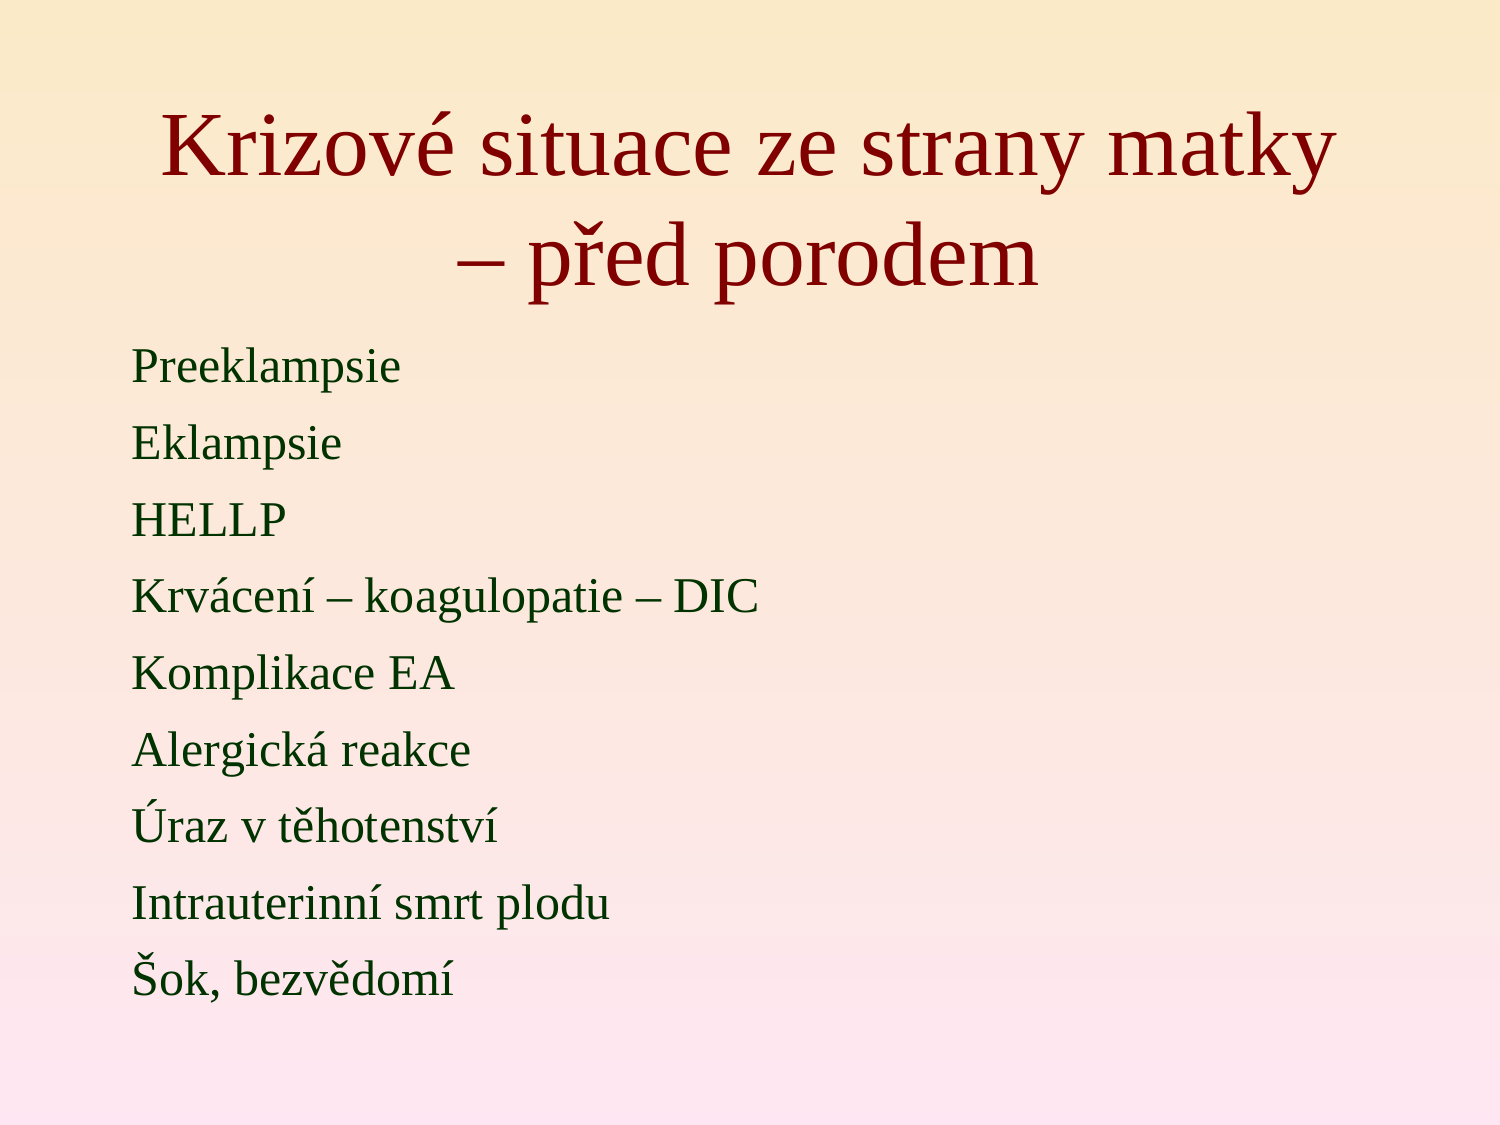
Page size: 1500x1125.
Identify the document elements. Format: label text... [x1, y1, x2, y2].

title Krizové situace ze strany matky – před porodem [112, 75, 1388, 312]
list Preeklampsie Eklampsie HELLP Krvácení – koagulopatie – DIC Komplikace EA Alergická reakce Úraz v těhotenství Intrauterinní smrt plodu Šok, bezvědomí [112, 324, 1388, 1059]
